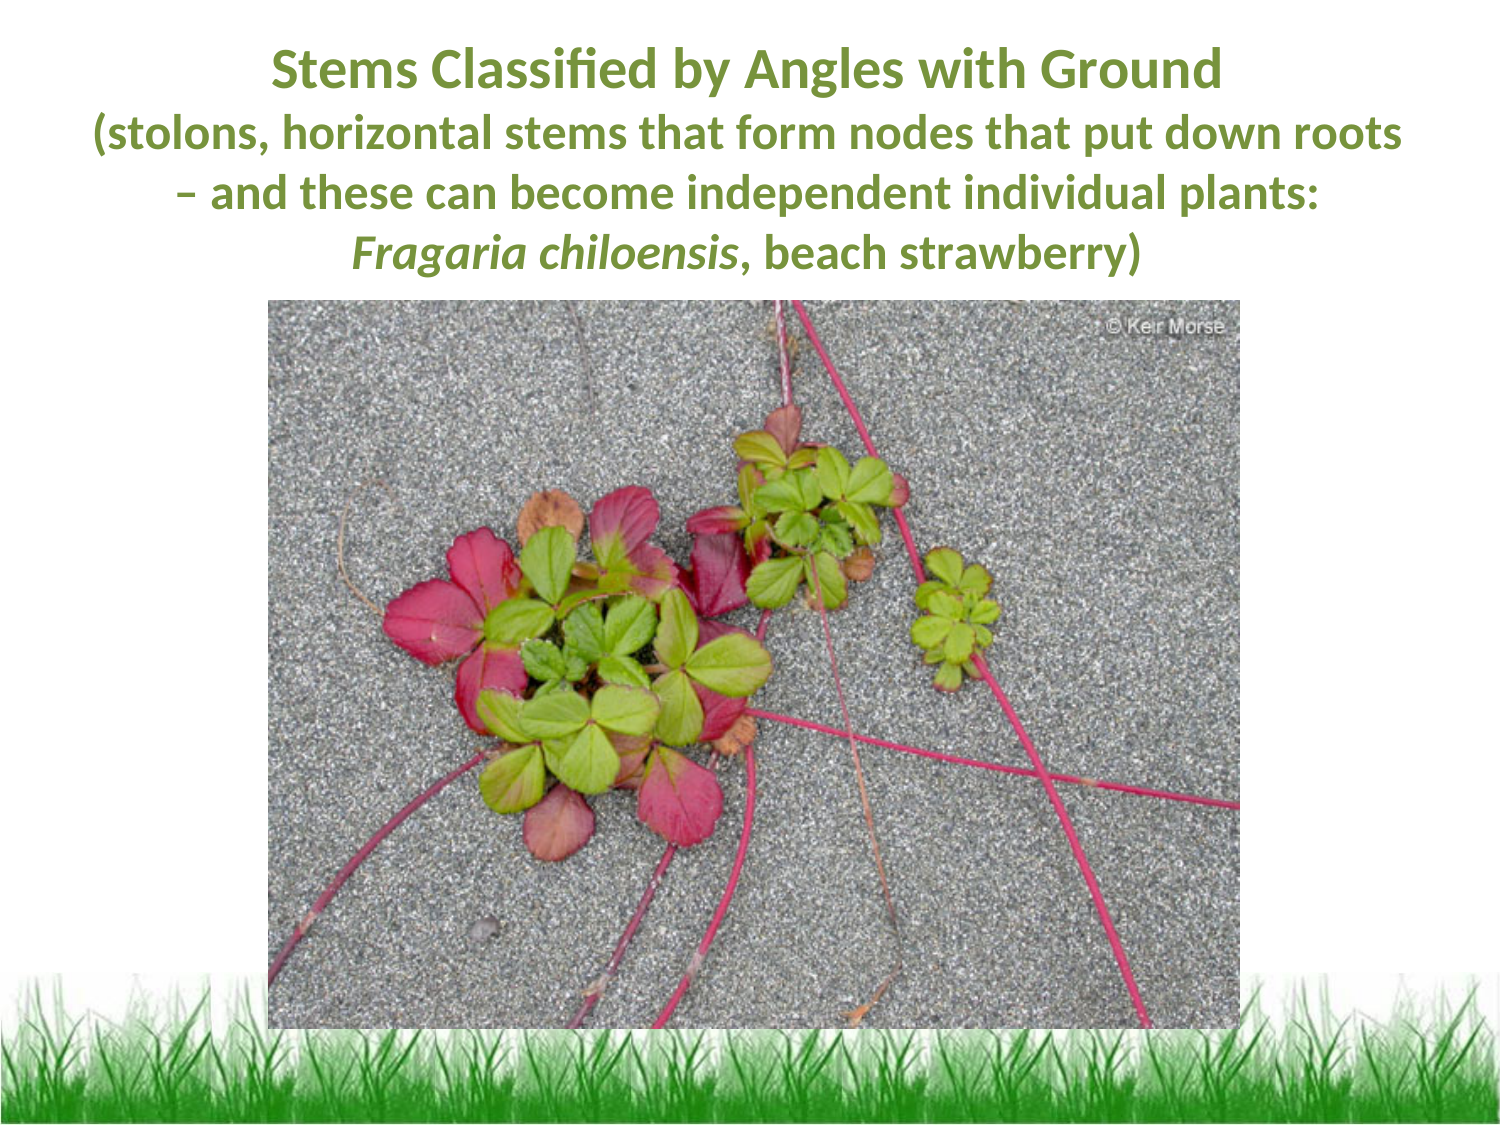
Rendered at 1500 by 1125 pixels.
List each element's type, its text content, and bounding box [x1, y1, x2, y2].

title Stems Classified by Angles with Ground (stolons, horizontal stems that form nodes that put down roots – and these can become independent individual plants: Fragaria chiloensis, beach strawberry) [76, 22, 1419, 288]
picture [0, 300, 1500, 1125]
